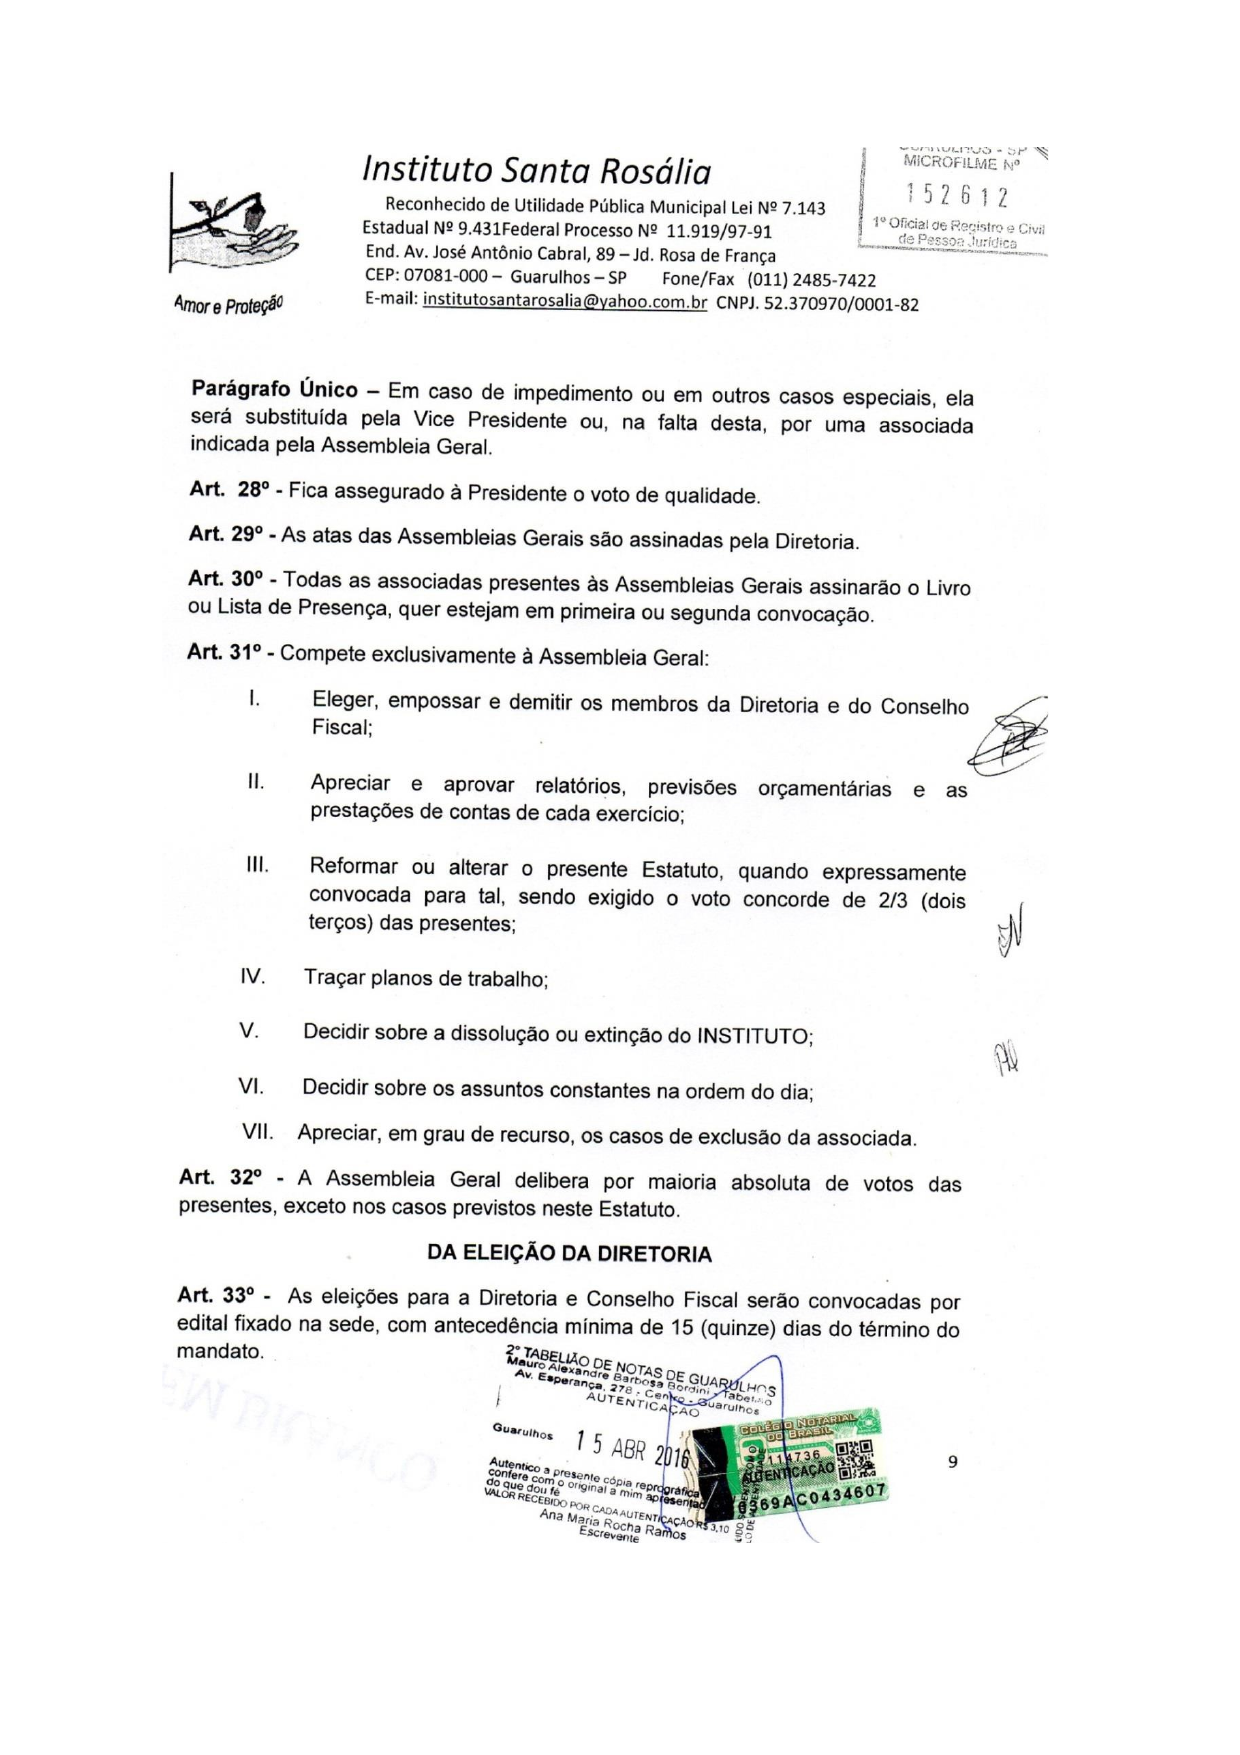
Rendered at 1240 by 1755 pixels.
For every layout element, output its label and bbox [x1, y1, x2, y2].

text_box [162, 148, 1048, 1543]
